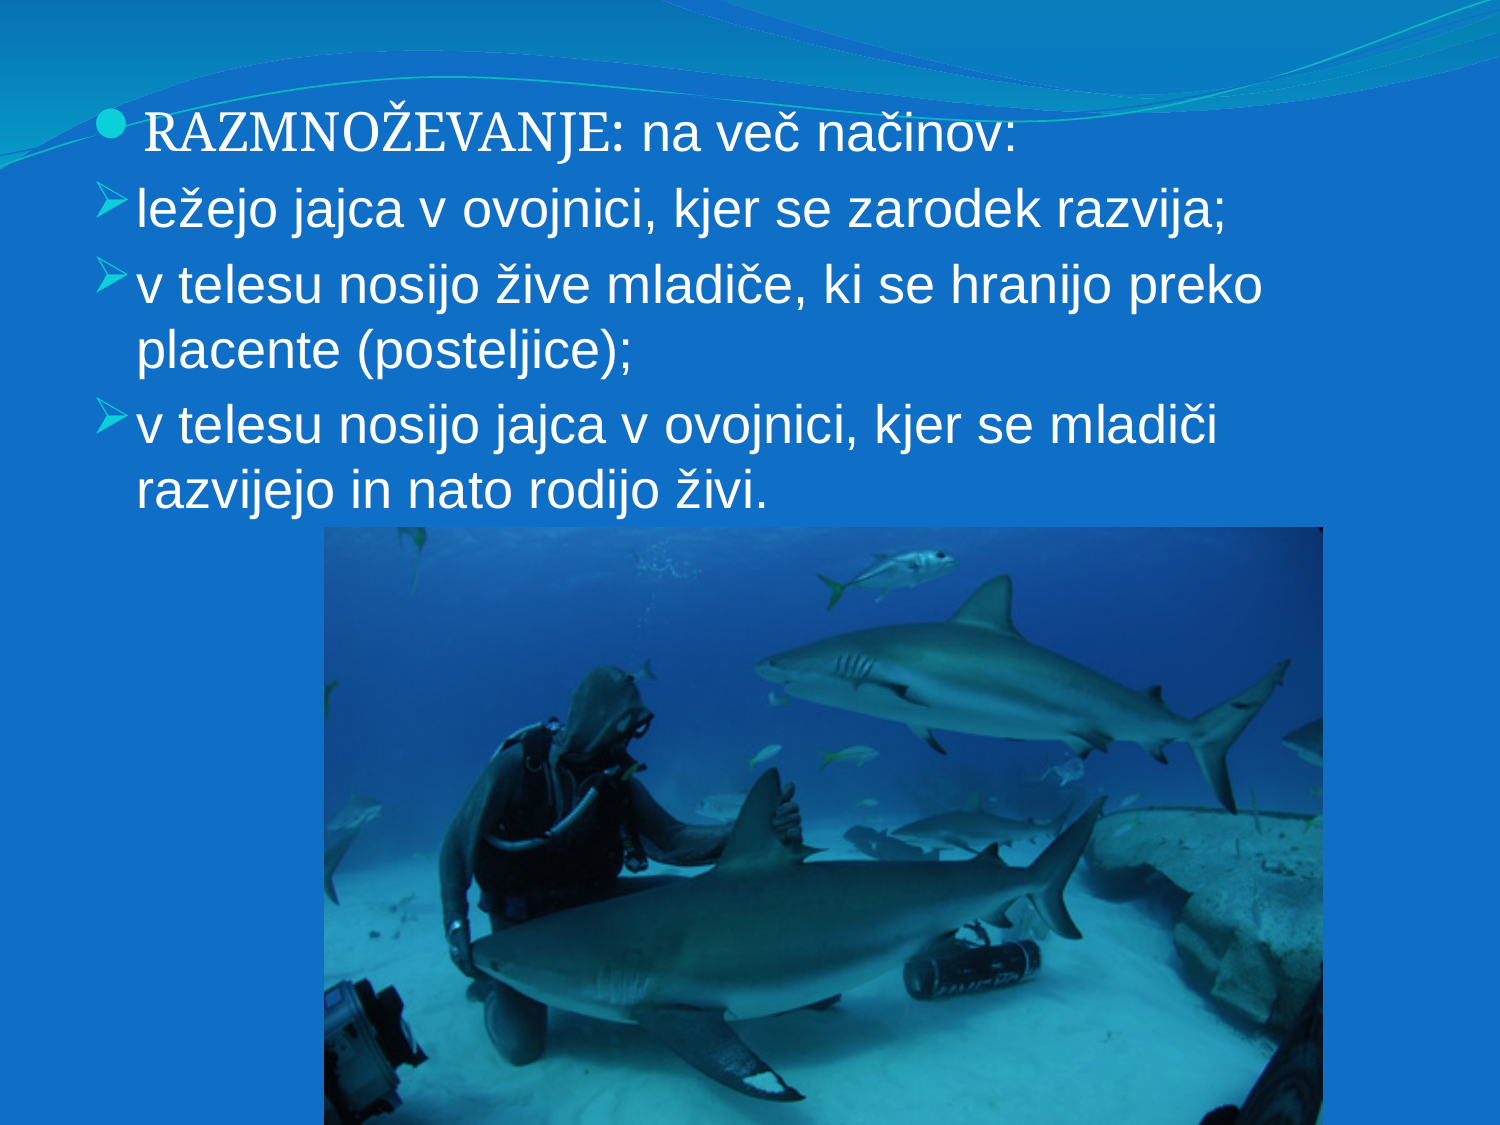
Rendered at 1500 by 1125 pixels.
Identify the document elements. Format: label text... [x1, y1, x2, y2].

picture [324, 527, 1323, 1125]
list RAZMNOŽEVANJE: na več načinov: ležejo jajca v ovojnici, kjer se zarodek razvija; v telesu nosijo žive mladiče, ki se hranijo preko placente (posteljice); v telesu nosijo jajca v ovojnici, kjer se mladiči razvijejo in nato rodijo živi. [76, 90, 1425, 1038]
